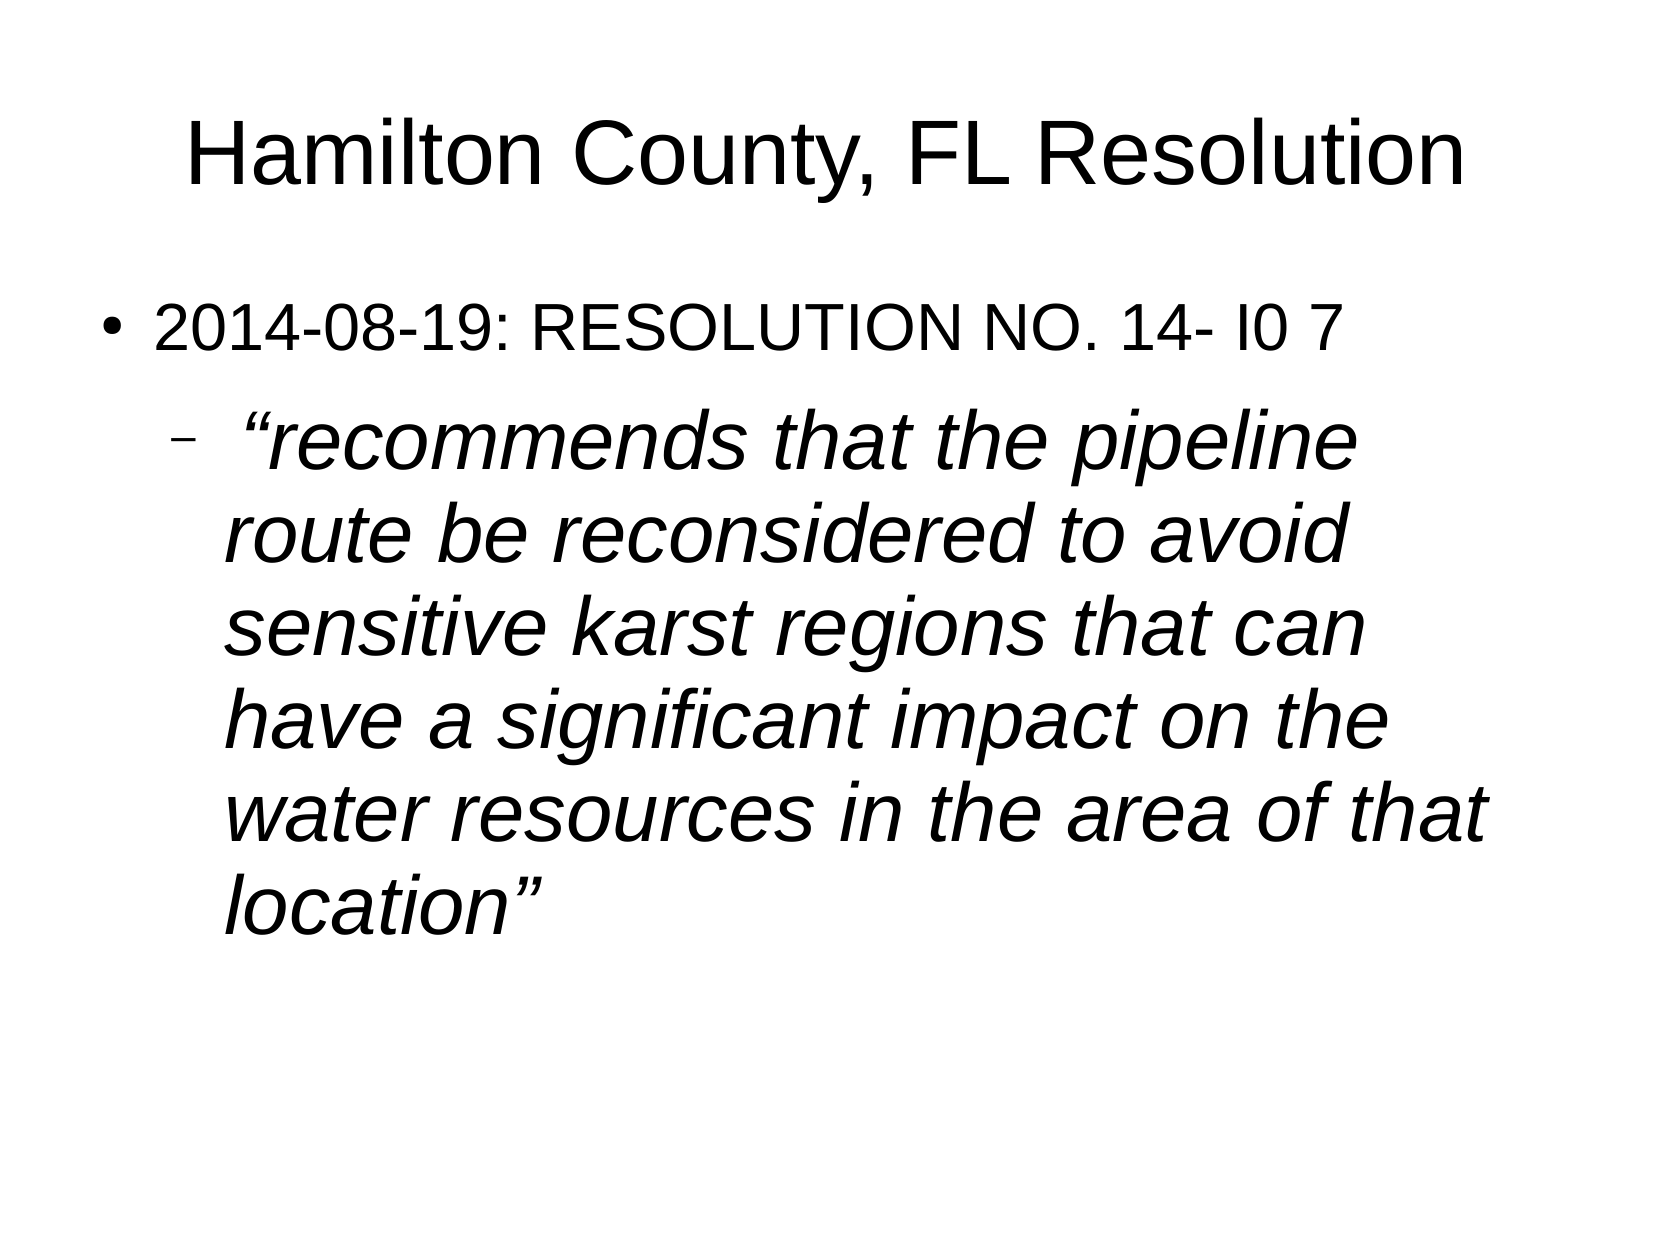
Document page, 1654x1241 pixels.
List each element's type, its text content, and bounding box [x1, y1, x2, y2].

title Hamilton County, FL Resolution [82, 49, 1571, 257]
list 2014-08-19: RESOLUTION NO. 14- I0 7 “recommends that the pipeline route be reconsidered to avoid sensitive karst regions that can have a signiﬁcant impact on the water resources in the area of that location” [82, 290, 1571, 1010]
